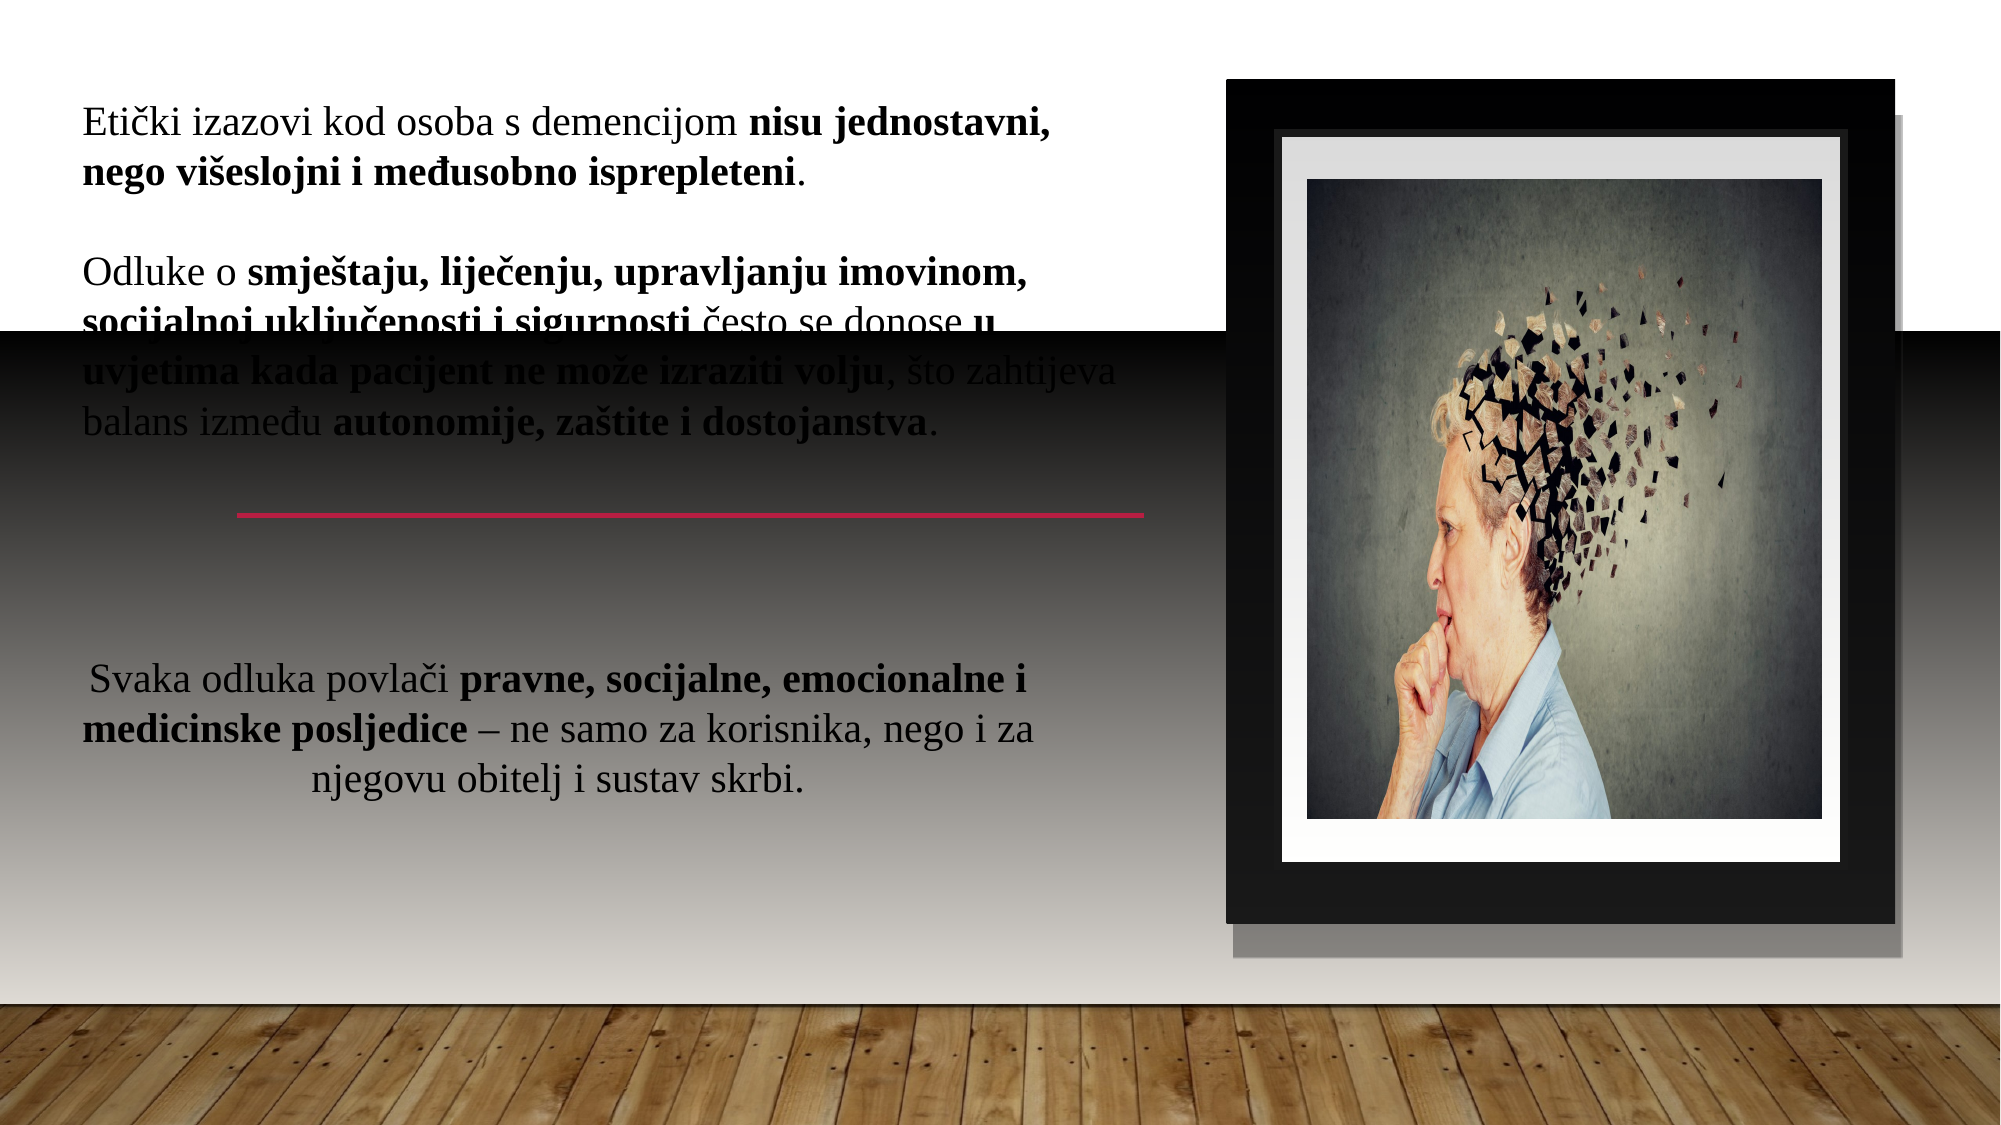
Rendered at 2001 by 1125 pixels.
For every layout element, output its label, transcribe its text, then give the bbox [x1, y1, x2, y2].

text_box Svaka odluka povlači pravne, socijalne, emocionalne i medicinske posljedice – ne samo za korisnika, nego i za njegovu obitelj i sustav skrbi. [67, 643, 1109, 856]
text_box Etički izazovi kod osoba s demencijom nisu jednostavni, nego višeslojni i međusobno isprepleteni. Odluke o smještaju, liječenju, upravljanju imovinom, socijalnoj uključenosti i sigurnosti često se donose u uvjetima kada pacijent ne može izraziti volju, što zahtijeva balans između autonomije, zaštite i dostojanstva. [67, 35, 1156, 501]
picture [1307, 179, 1822, 820]
